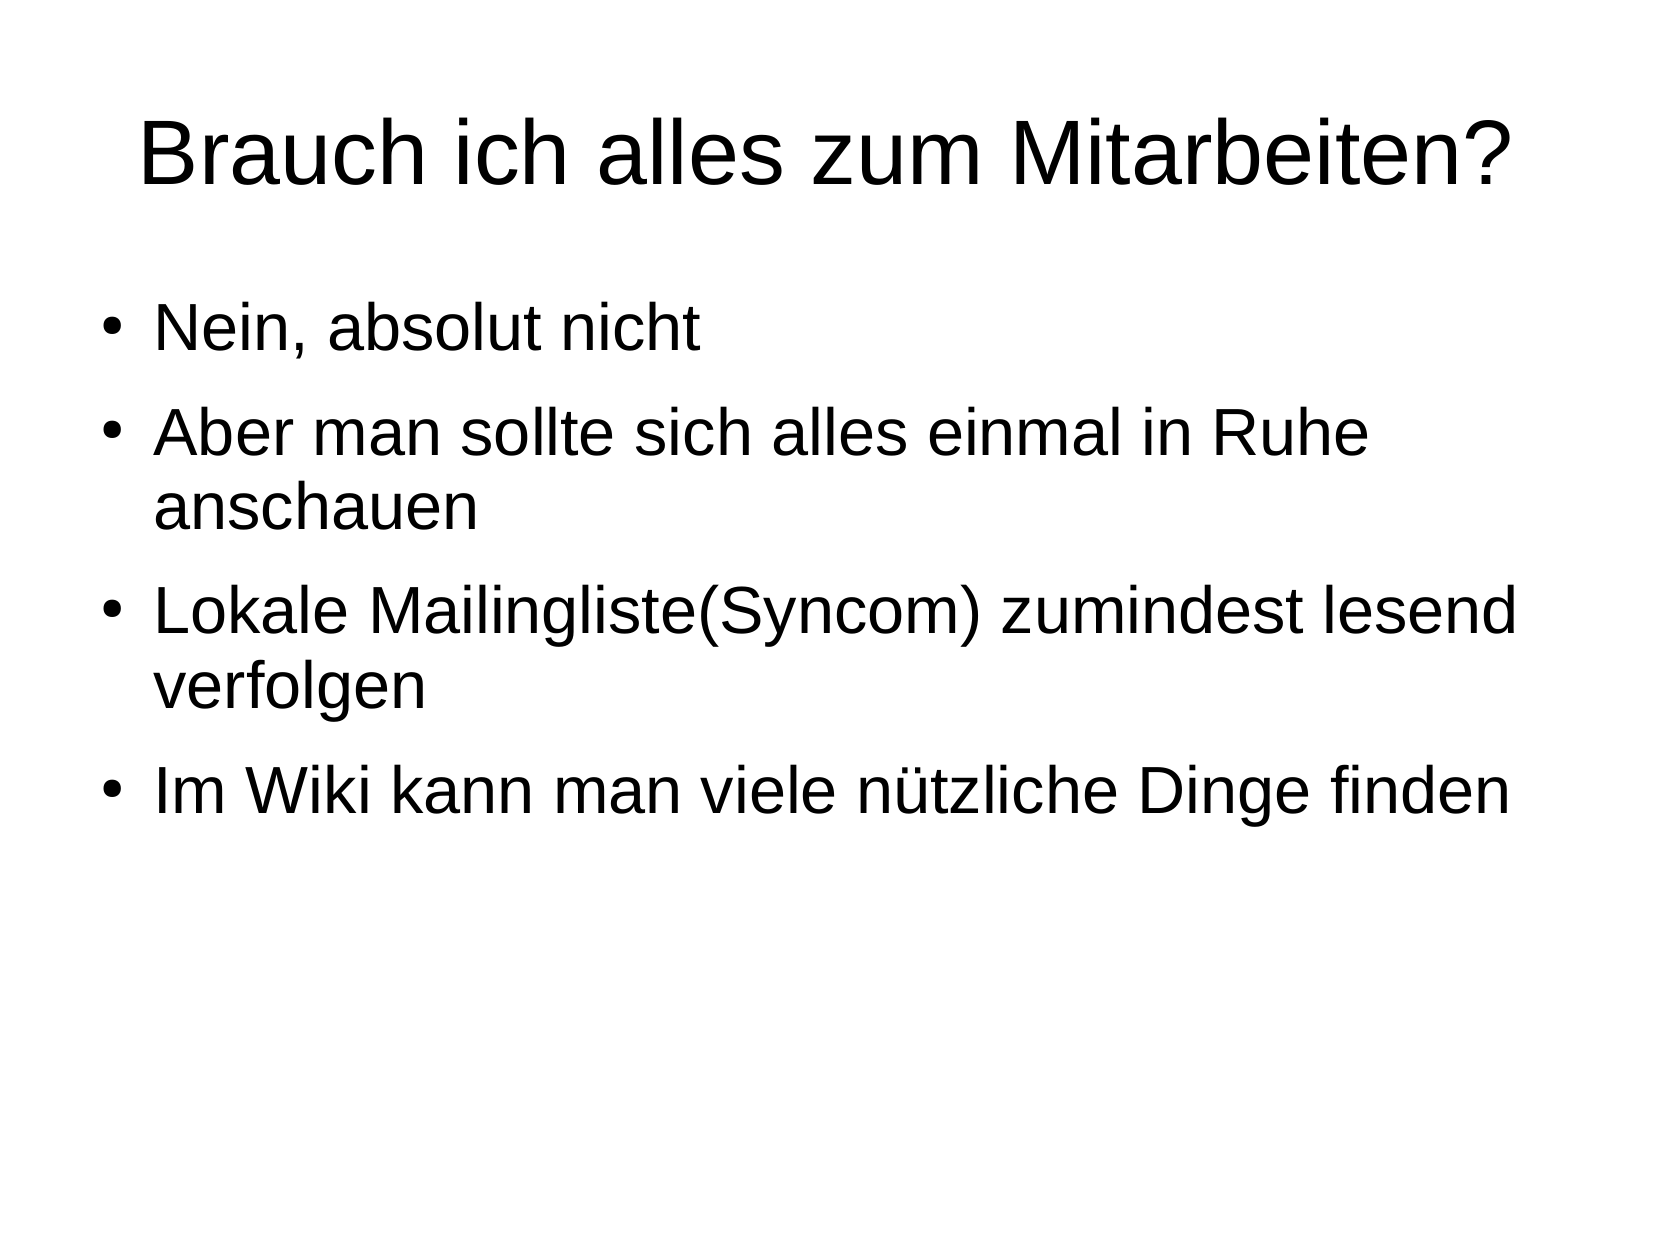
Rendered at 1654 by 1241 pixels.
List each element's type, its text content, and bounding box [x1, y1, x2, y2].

list Nein, absolut nicht Aber man sollte sich alles einmal in Ruhe anschauen Lokale Mailingliste(Syncom) zumindest lesend verfolgen Im Wiki kann man viele nützliche Dinge finden [82, 290, 1538, 1010]
title Brauch ich alles zum Mitarbeiten? [82, 49, 1571, 257]
